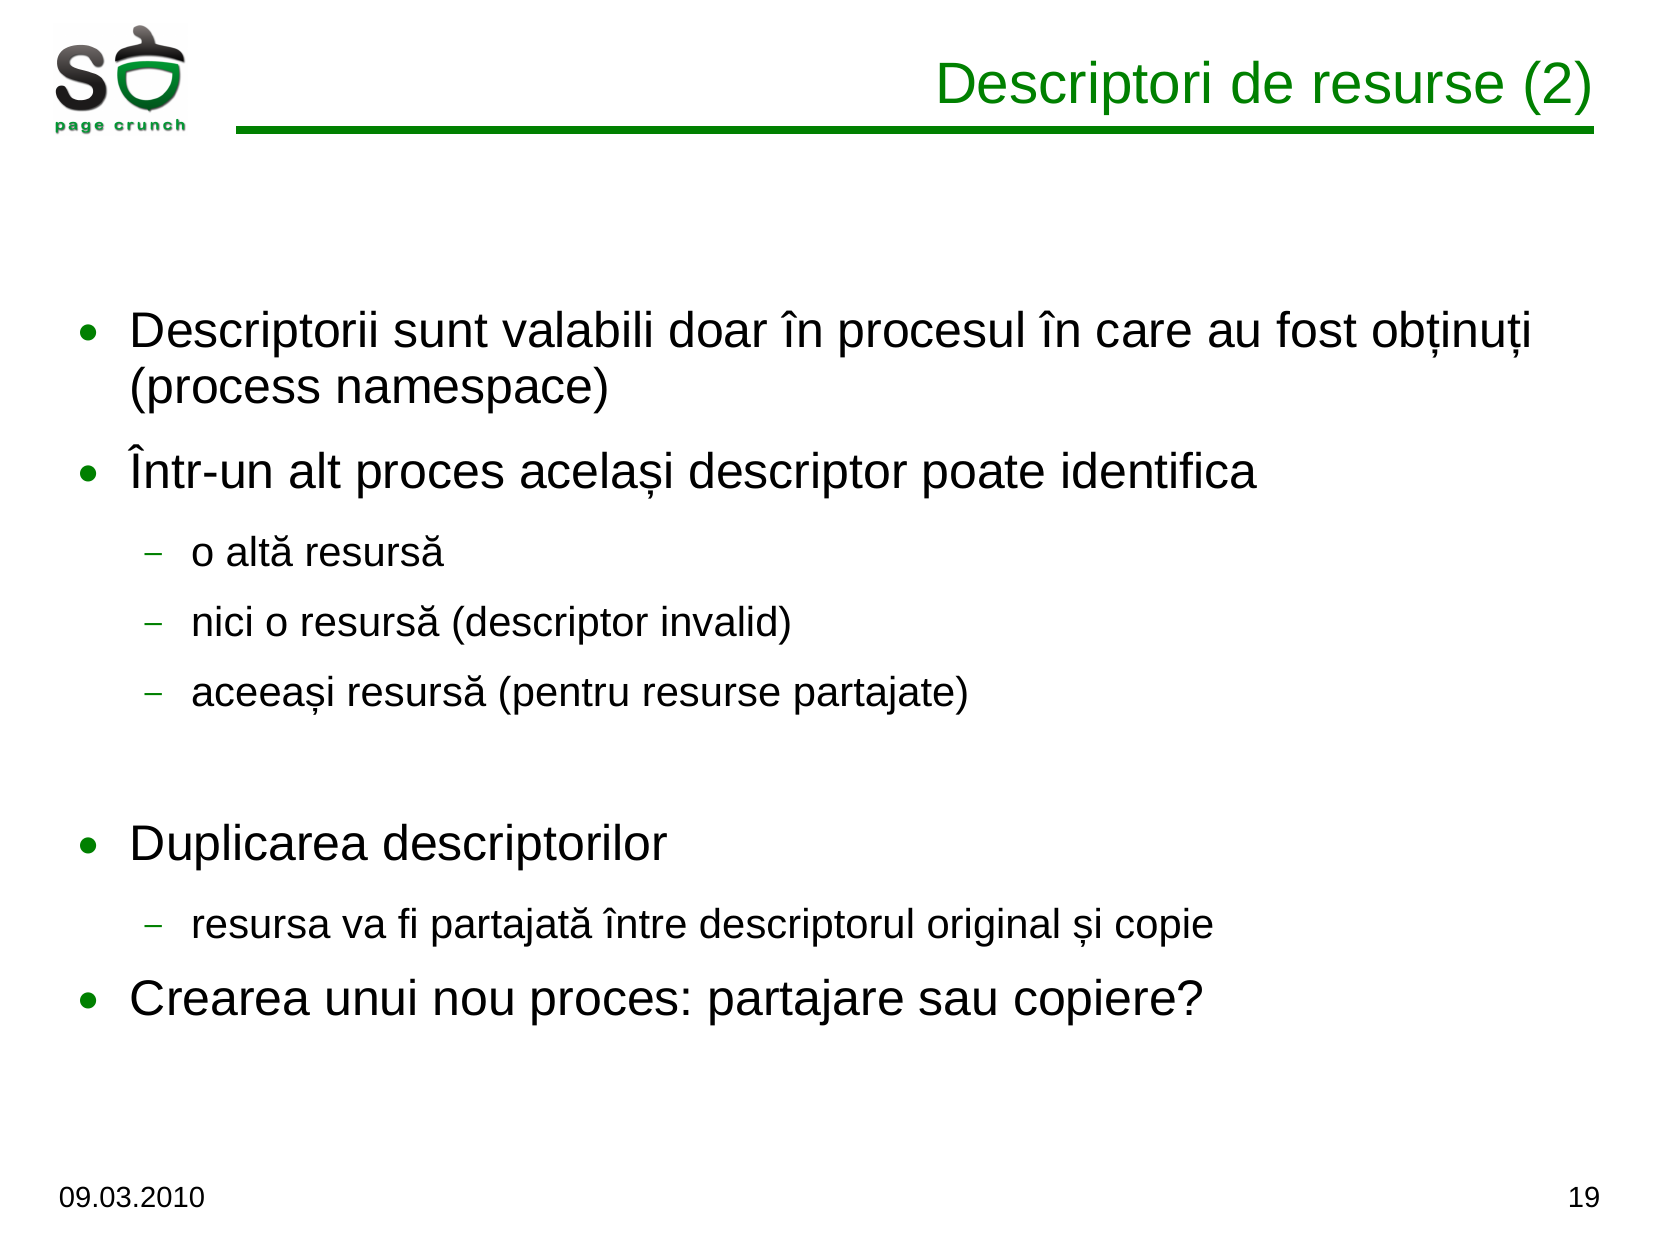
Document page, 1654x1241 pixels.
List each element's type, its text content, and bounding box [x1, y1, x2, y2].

picture [53, 23, 188, 136]
list Descriptorii sunt valabili doar în procesul în care au fost obținuți (process namespace) Într-un alt proces același descriptor poate identifica o altă resursă nici o resursă (descriptor invalid) aceeași resursă (pentru resurse partajate) Duplicarea descriptorilor resursa va fi partajată între descriptorul original și copie Crearea unui nou proces: partajare sau copiere? [59, 177, 1595, 1152]
title Descriptori de resurse (2) [236, 49, 1595, 119]
